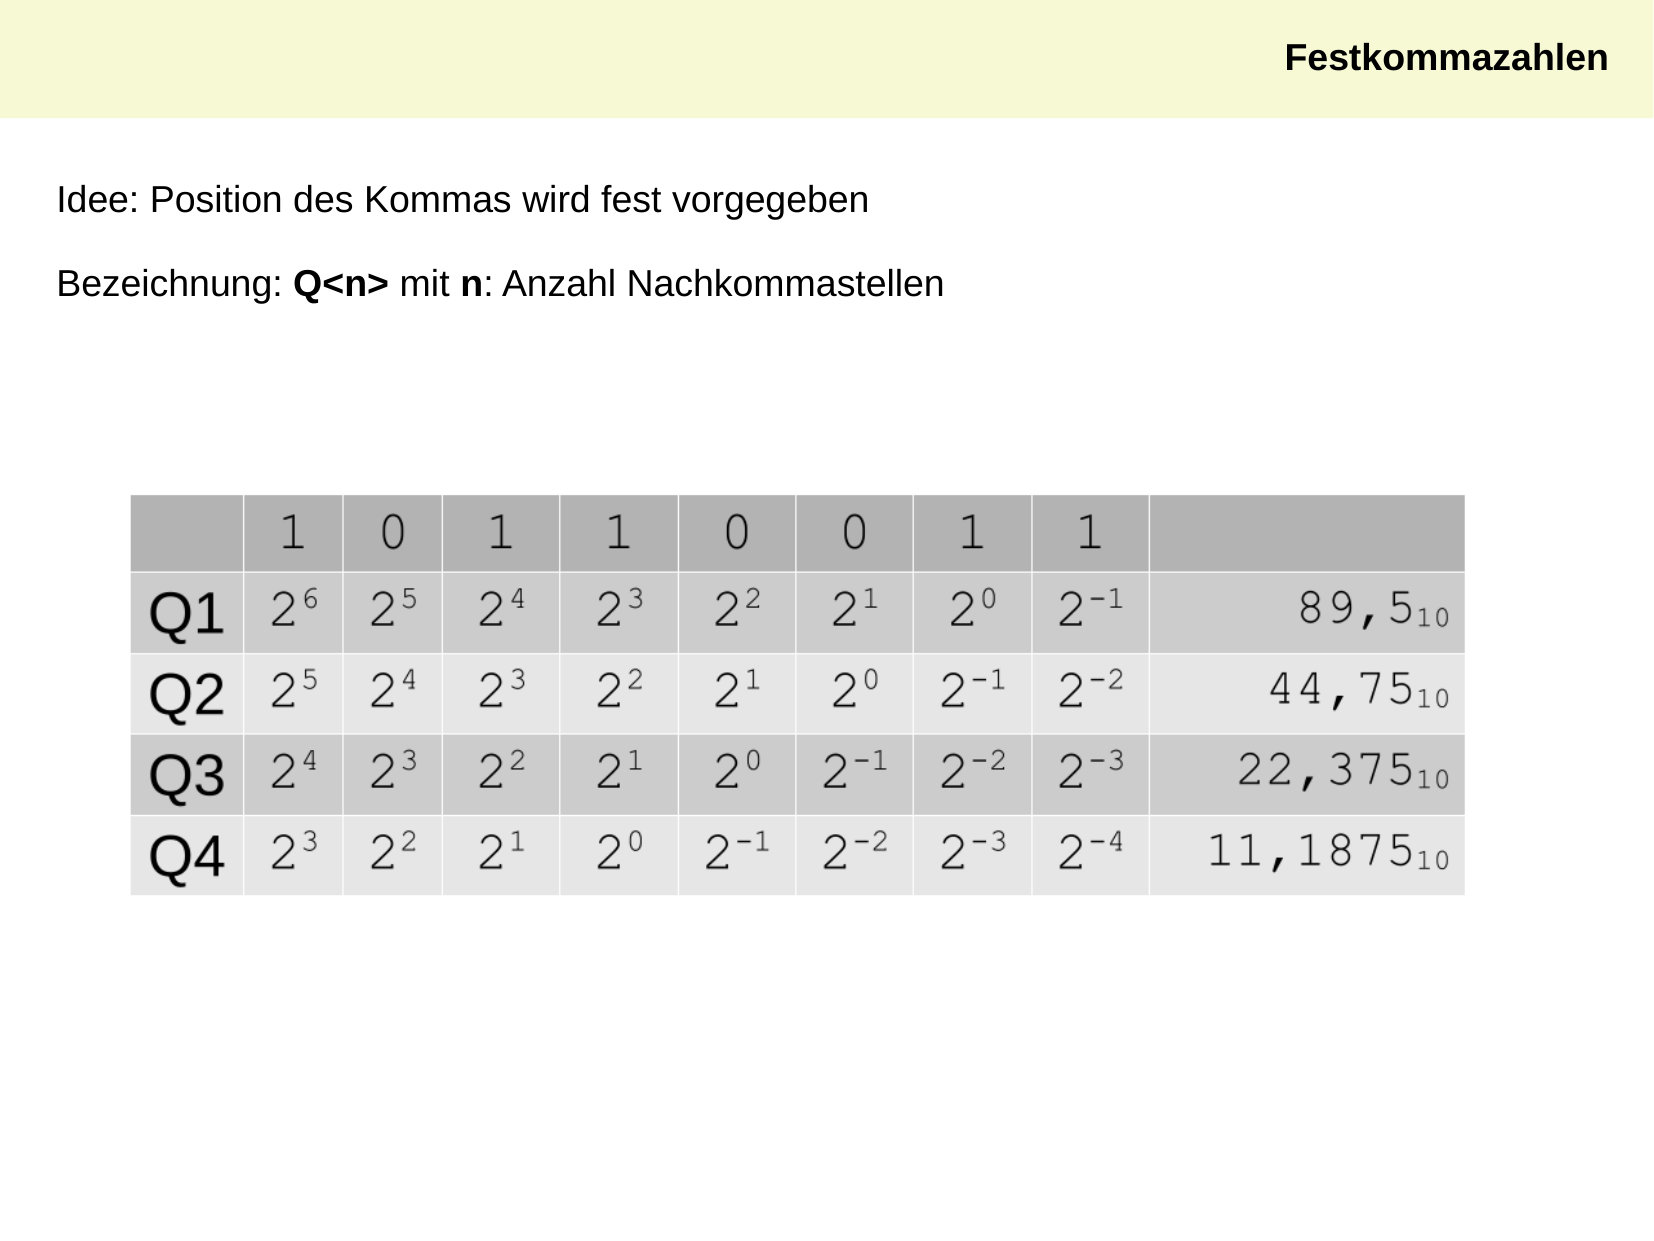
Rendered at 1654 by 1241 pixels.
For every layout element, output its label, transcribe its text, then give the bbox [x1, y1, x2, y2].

text_box Idee: Position des Kommas wird fest vorgegeben Bezeichnung: Q<n> mit n: Anzahl Nachkommastellen [41, 171, 1418, 355]
picture [118, 481, 1483, 916]
text_box [0, 0, 1654, 119]
text_box Festkommazahlen [708, 29, 1625, 129]
